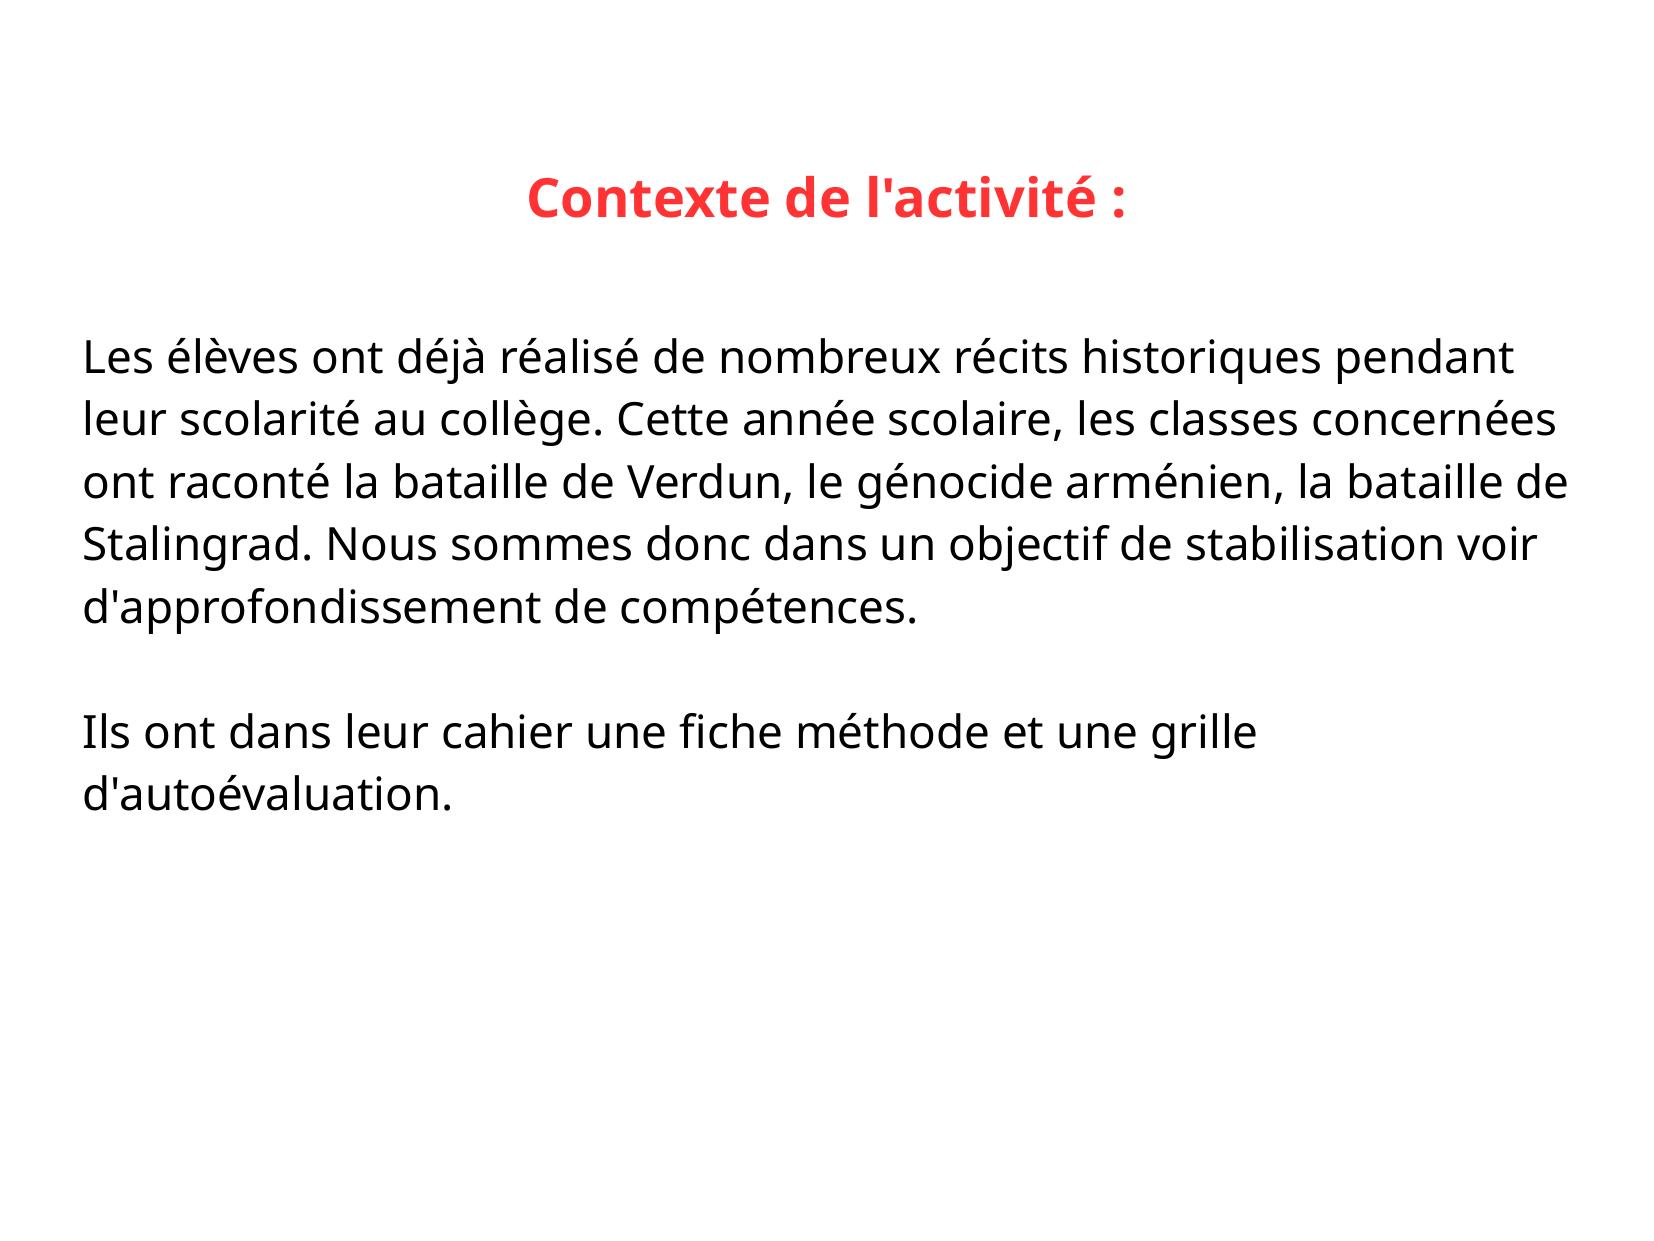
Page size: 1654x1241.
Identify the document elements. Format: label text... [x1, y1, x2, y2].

subtitle Contexte de l'activité : Les élèves ont déjà réalisé de nombreux récits historiques pendant leur scolarité au collège. Cette année scolaire, les classes concernées ont raconté la bataille de Verdun, le génocide arménien, la bataille de Stalingrad. Nous sommes donc dans un objectif de stabilisation voir d'approfondissement de compétences. Ils ont dans leur cahier une fiche méthode et une grille d'autoévaluation. [82, 14, 1571, 1174]
